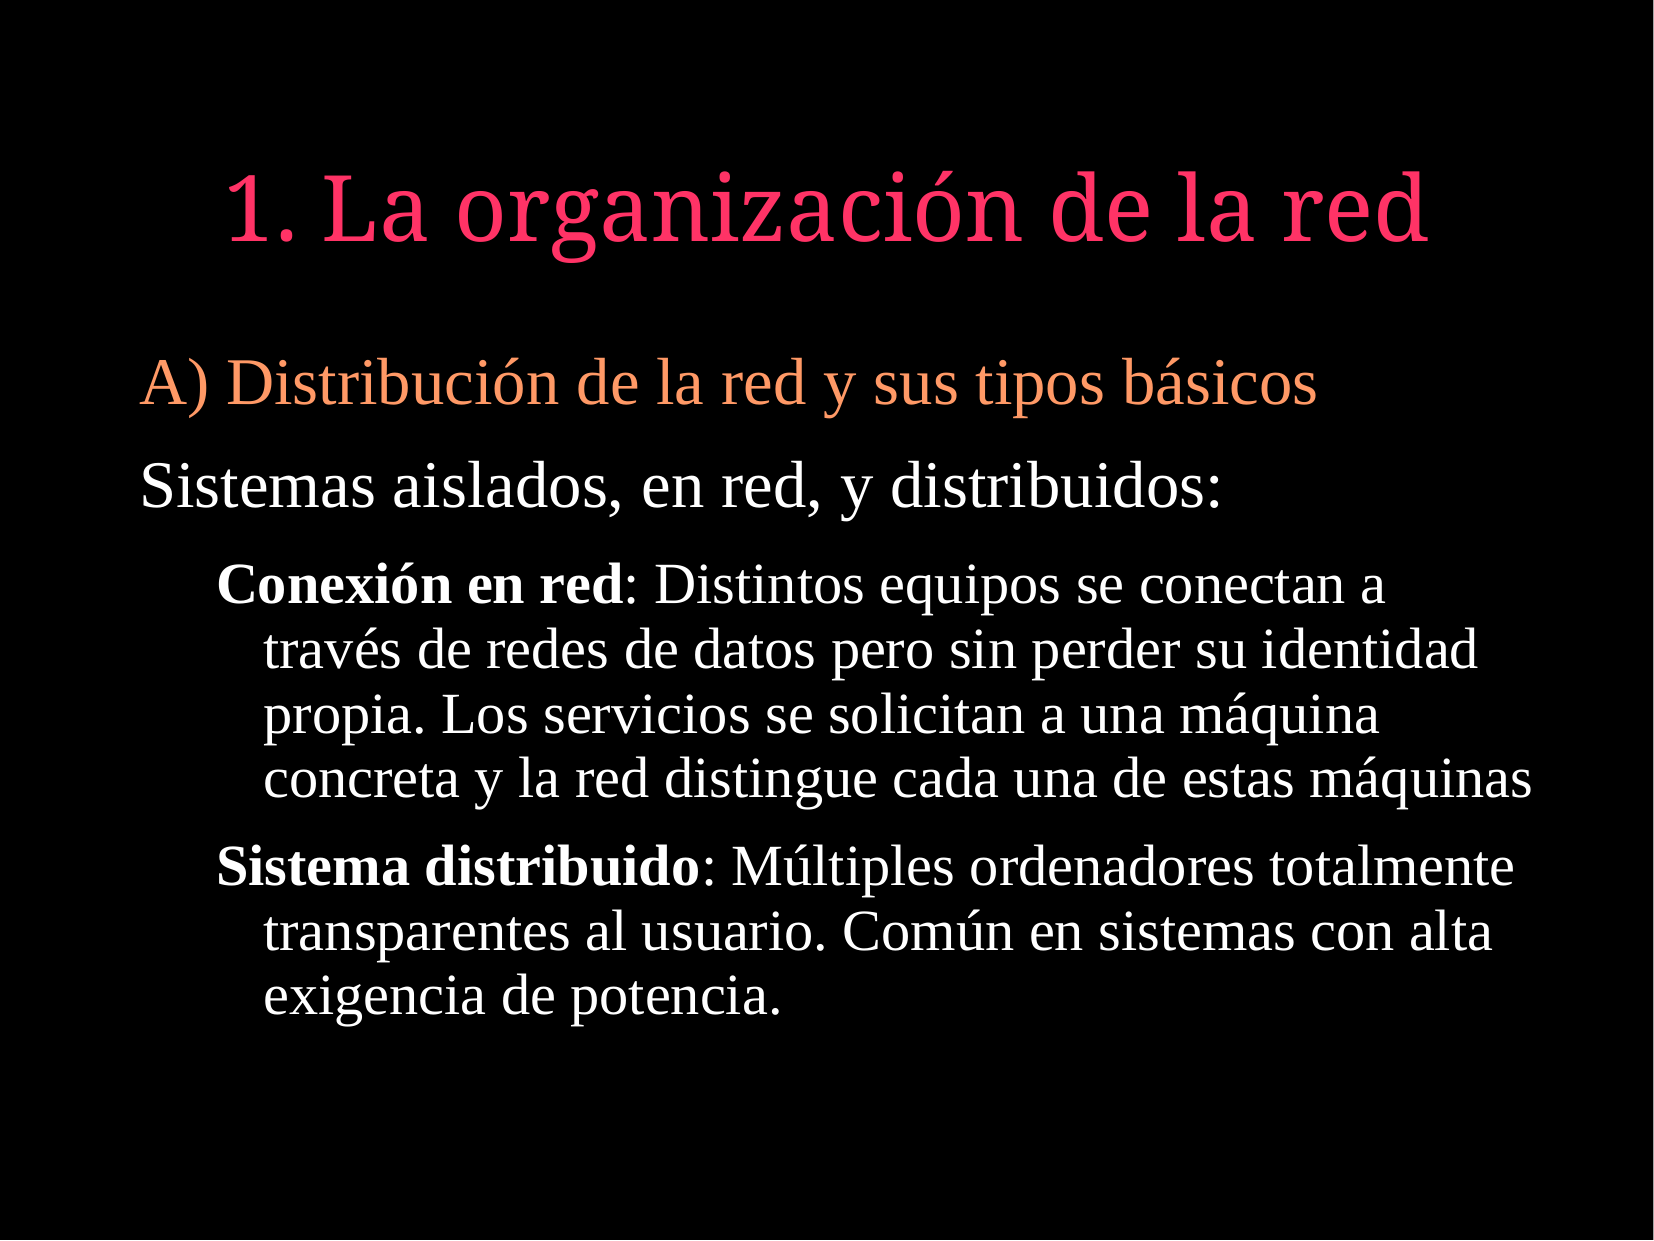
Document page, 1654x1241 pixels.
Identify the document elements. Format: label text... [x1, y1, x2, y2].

title 1. La organización de la red [121, 102, 1534, 311]
list A) Distribución de la red y sus tipos básicos Sistemas aislados, en red, y distribuidos: Conexión en red: Distintos equipos se conectan a través de redes de datos pero sin perder su identidad propia. Los servicios se solicitan a una máquina concreta y la red distingue cada una de estas máquinas Sistema distribuido: Múltiples ordenadores totalmente transparentes al usuario. Común en sistemas con alta exigencia de potencia. [121, 344, 1534, 1127]
